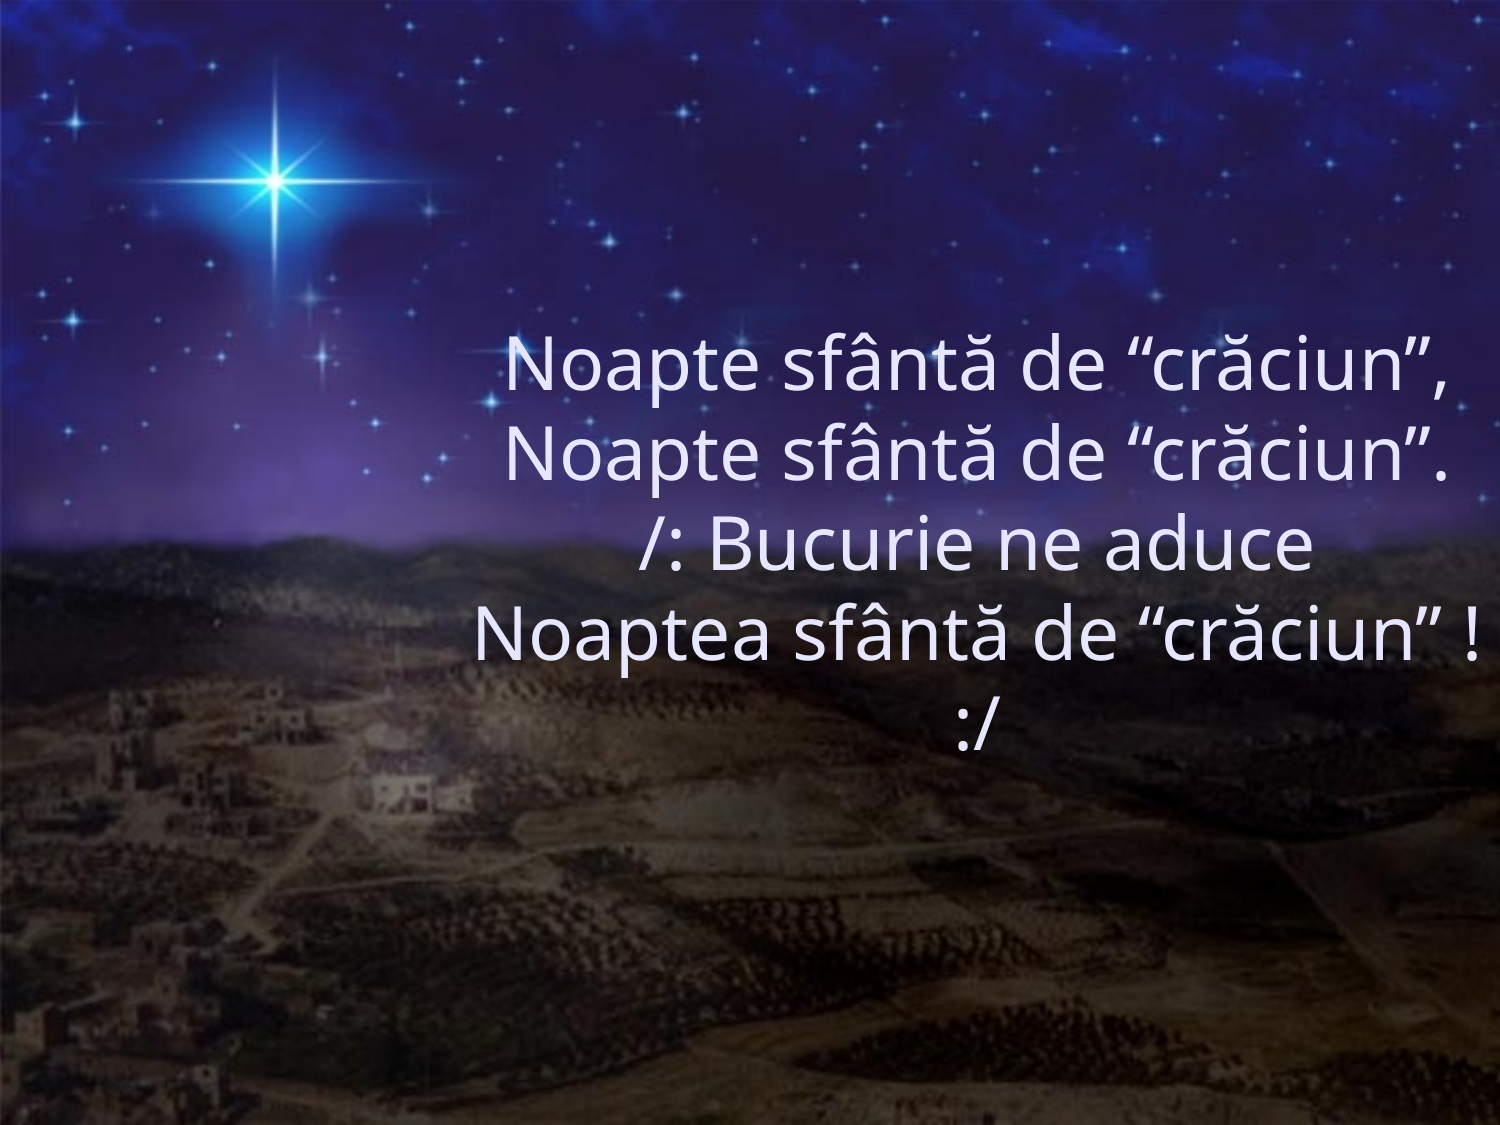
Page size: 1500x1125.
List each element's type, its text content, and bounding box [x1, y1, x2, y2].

title Noapte sfântă de “crăciun”, Noapte sfântă de “crăciun”. /: Bucurie ne aduce Noaptea sfântă de “crăciun” ! :/ [448, 289, 1500, 792]
picture [0, 0, 1500, 1125]
